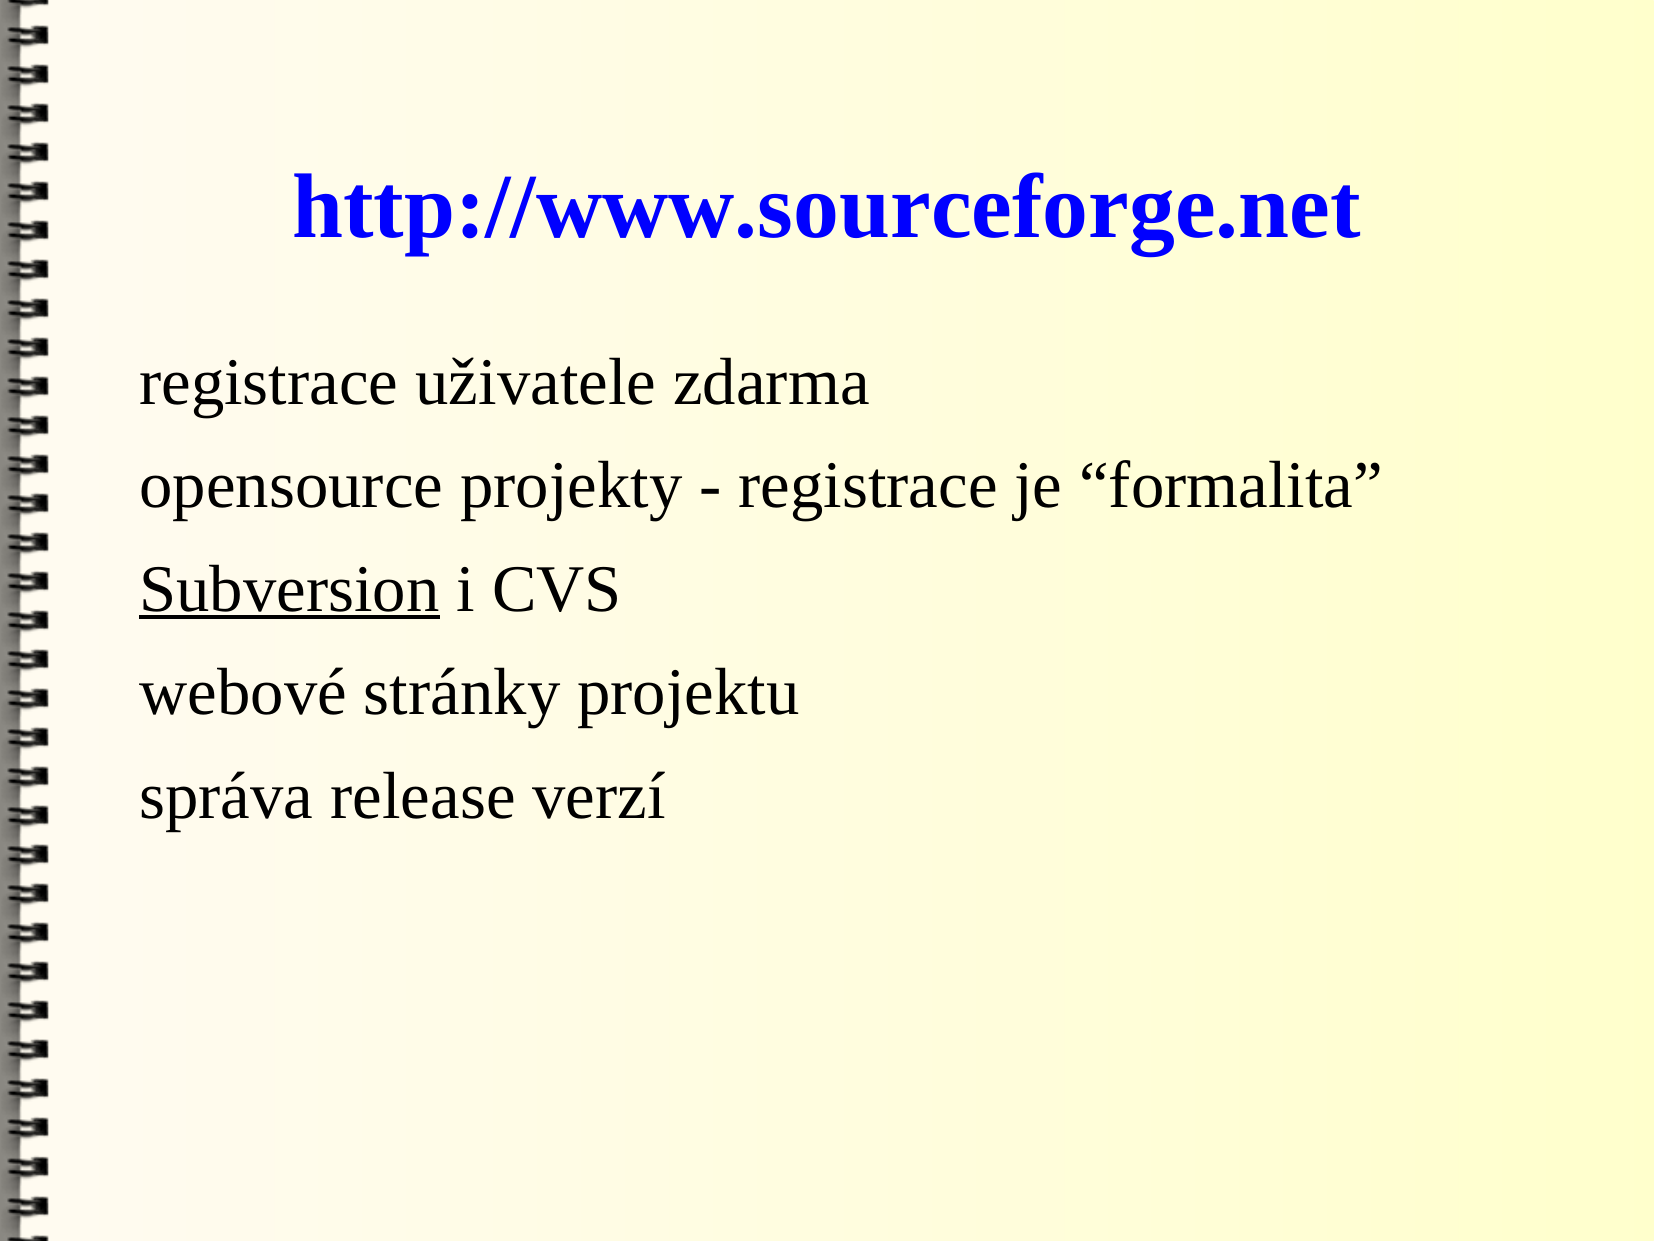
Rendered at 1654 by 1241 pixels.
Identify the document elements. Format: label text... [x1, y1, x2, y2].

picture [0, 0, 1654, 1241]
title http://www.sourceforge.net [121, 102, 1534, 311]
list registrace uživatele zdarma opensource projekty - registrace je “formalita” Subversion i CVS webové stránky projektu správa release verzí [121, 344, 1534, 1127]
